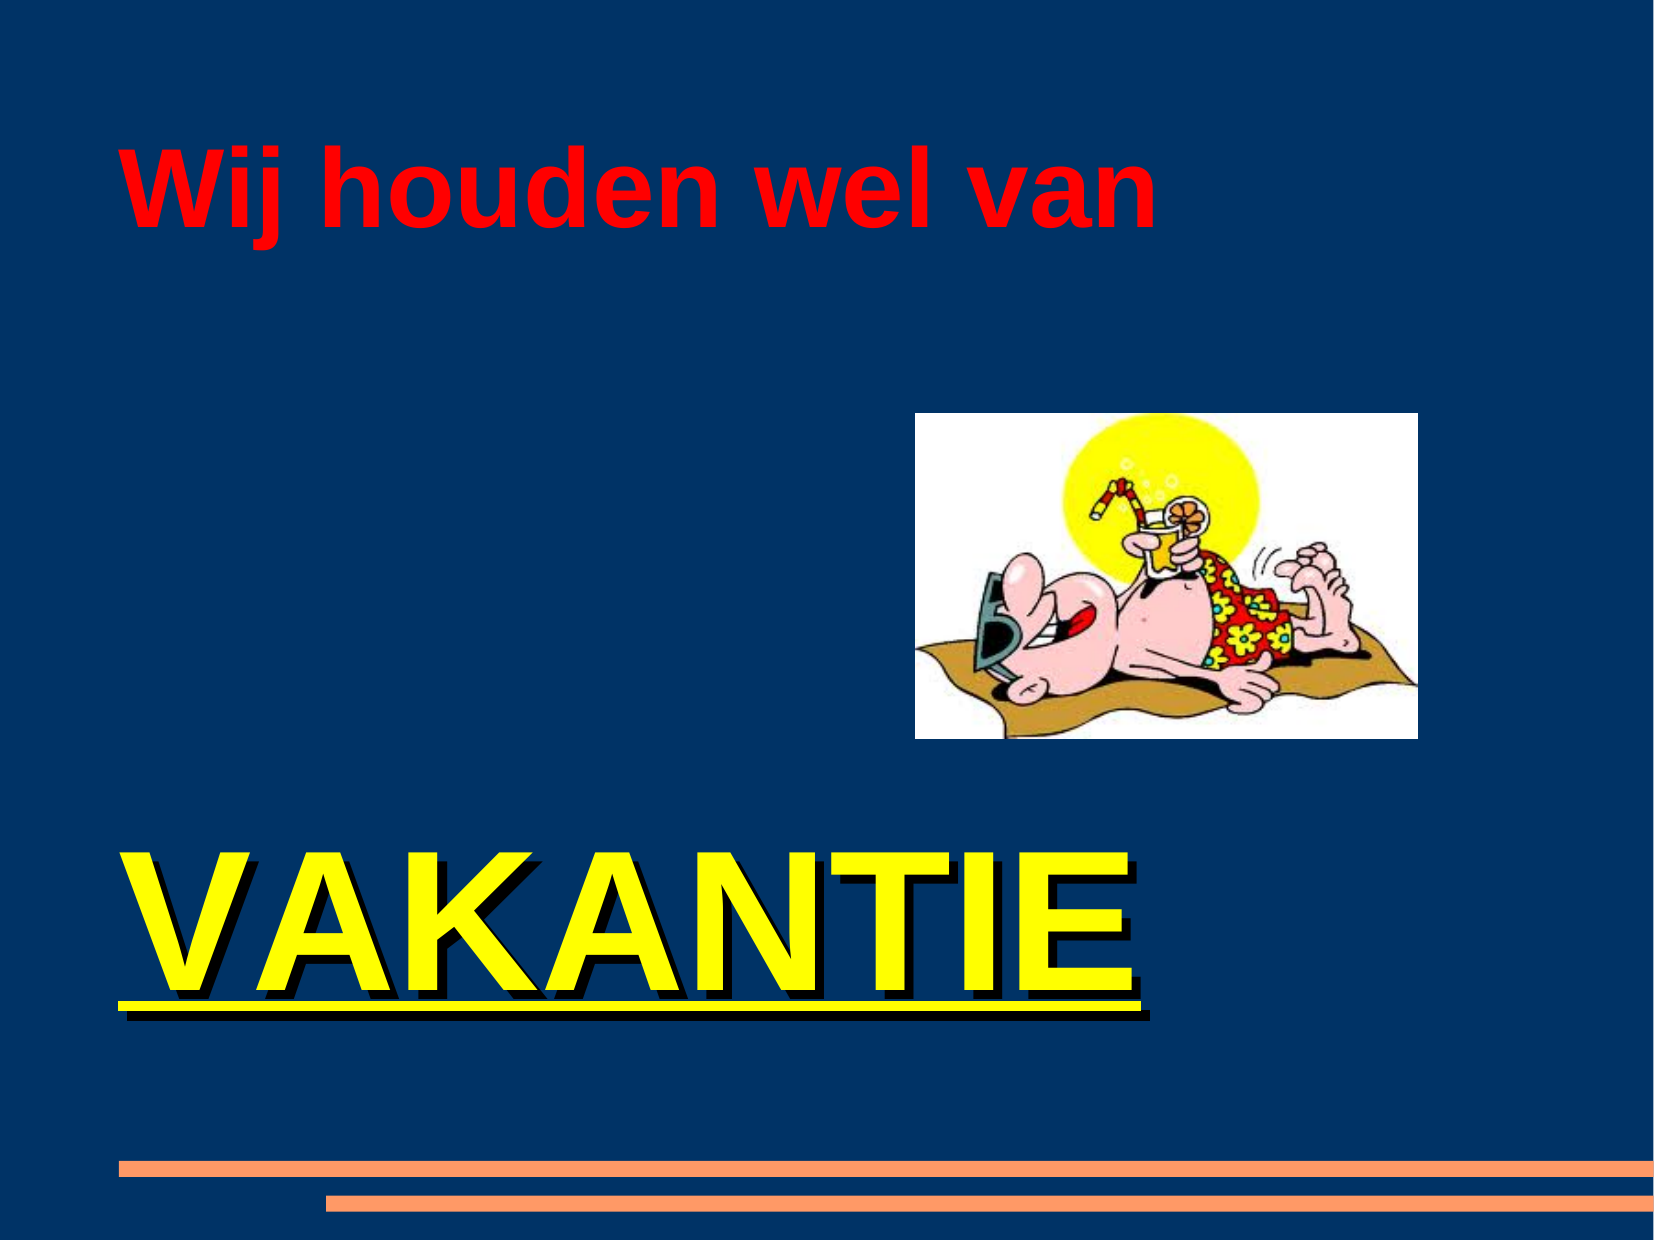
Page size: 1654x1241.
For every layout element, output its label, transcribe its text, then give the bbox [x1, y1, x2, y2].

picture [915, 413, 1418, 739]
title Wij houden wel van VAKANTIE [118, 125, 1531, 1033]
